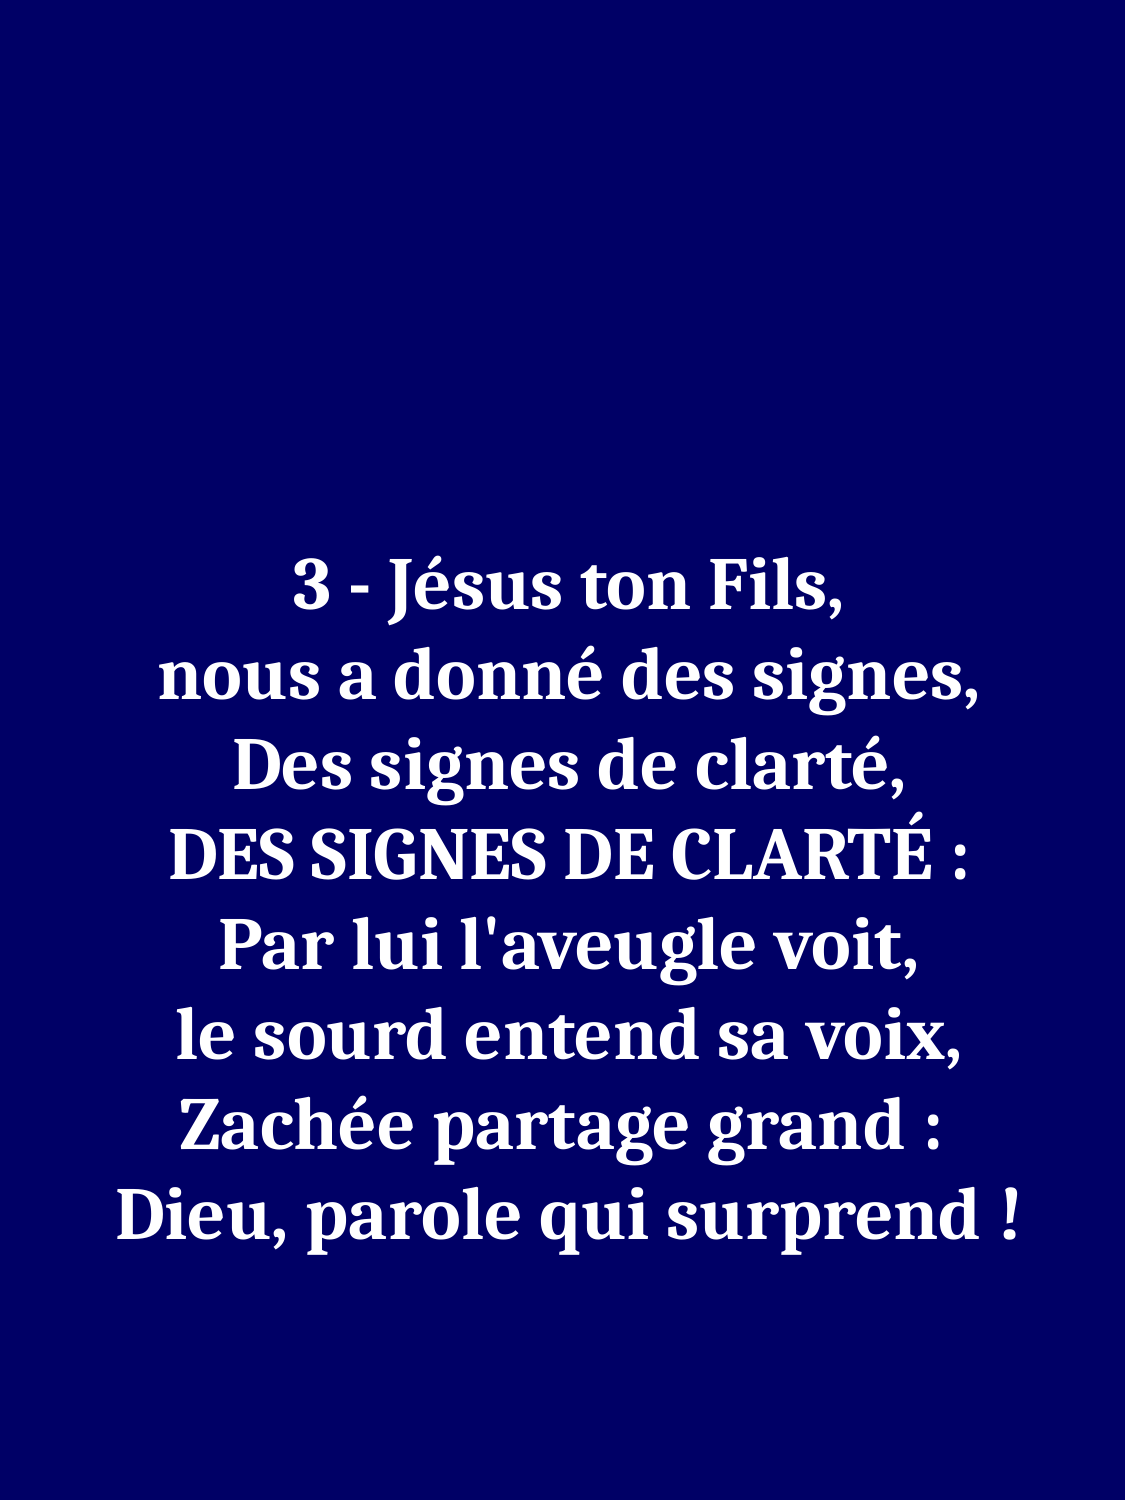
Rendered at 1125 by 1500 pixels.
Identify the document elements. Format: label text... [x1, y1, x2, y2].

text_box 3 - Jésus ton Fils, nous a donné des signes, Des signes de clarté, DES SIGNES DE CLARTÉ : Par lui l'aveugle voit, le sourd entend sa voix, Zachée partage grand : Dieu, parole qui surprend ! [14, 436, 1125, 1353]
